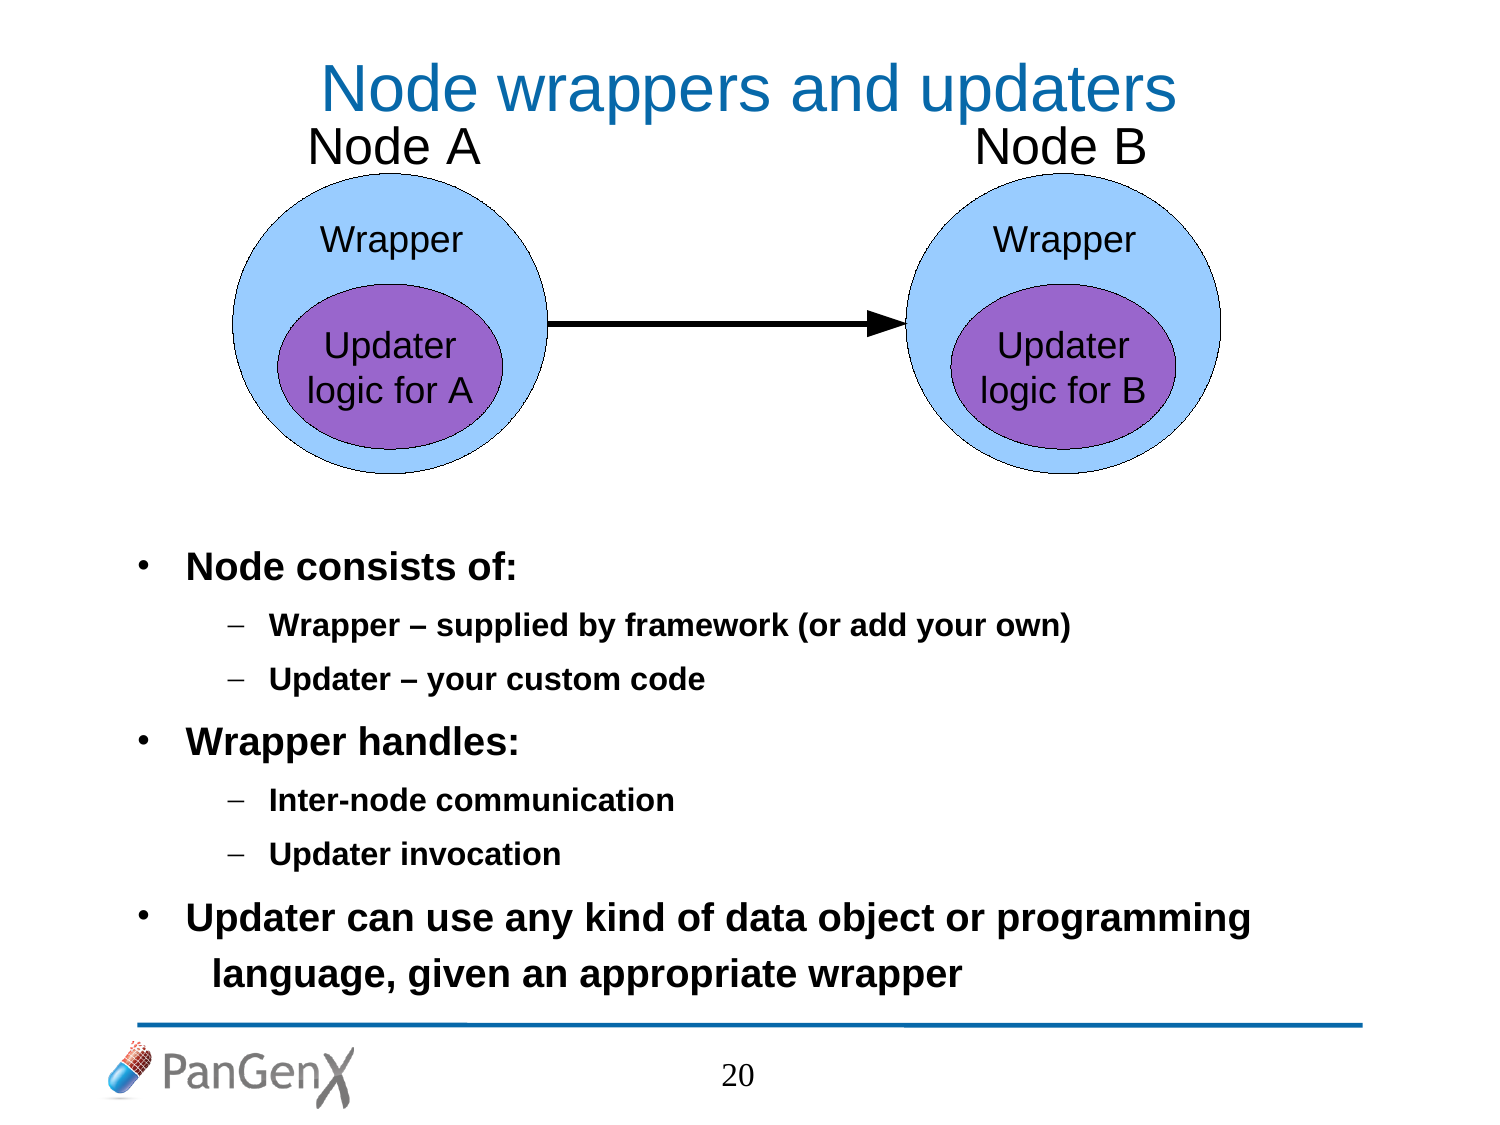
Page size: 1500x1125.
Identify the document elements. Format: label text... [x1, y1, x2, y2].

text_box Node B [959, 105, 1164, 183]
title Node wrappers and updaters [0, 6, 1500, 149]
text_box Wrapper [978, 207, 1152, 268]
text_box [905, 183, 1221, 474]
picture [89, 1041, 354, 1109]
text_box Updater logic for A [277, 284, 503, 450]
list Node consists of: Wrapper – supplied by framework (or add your own) Updater – your custom code Wrapper handles: Inter-node communication Updater invocation Updater can use any kind of data object or programming language, given an appropriate wrapper [115, 525, 1387, 1005]
text_box Updater logic for B [950, 284, 1176, 450]
text_box Node A [292, 104, 496, 183]
text_box [232, 183, 548, 474]
text_box Wrapper [304, 207, 479, 268]
